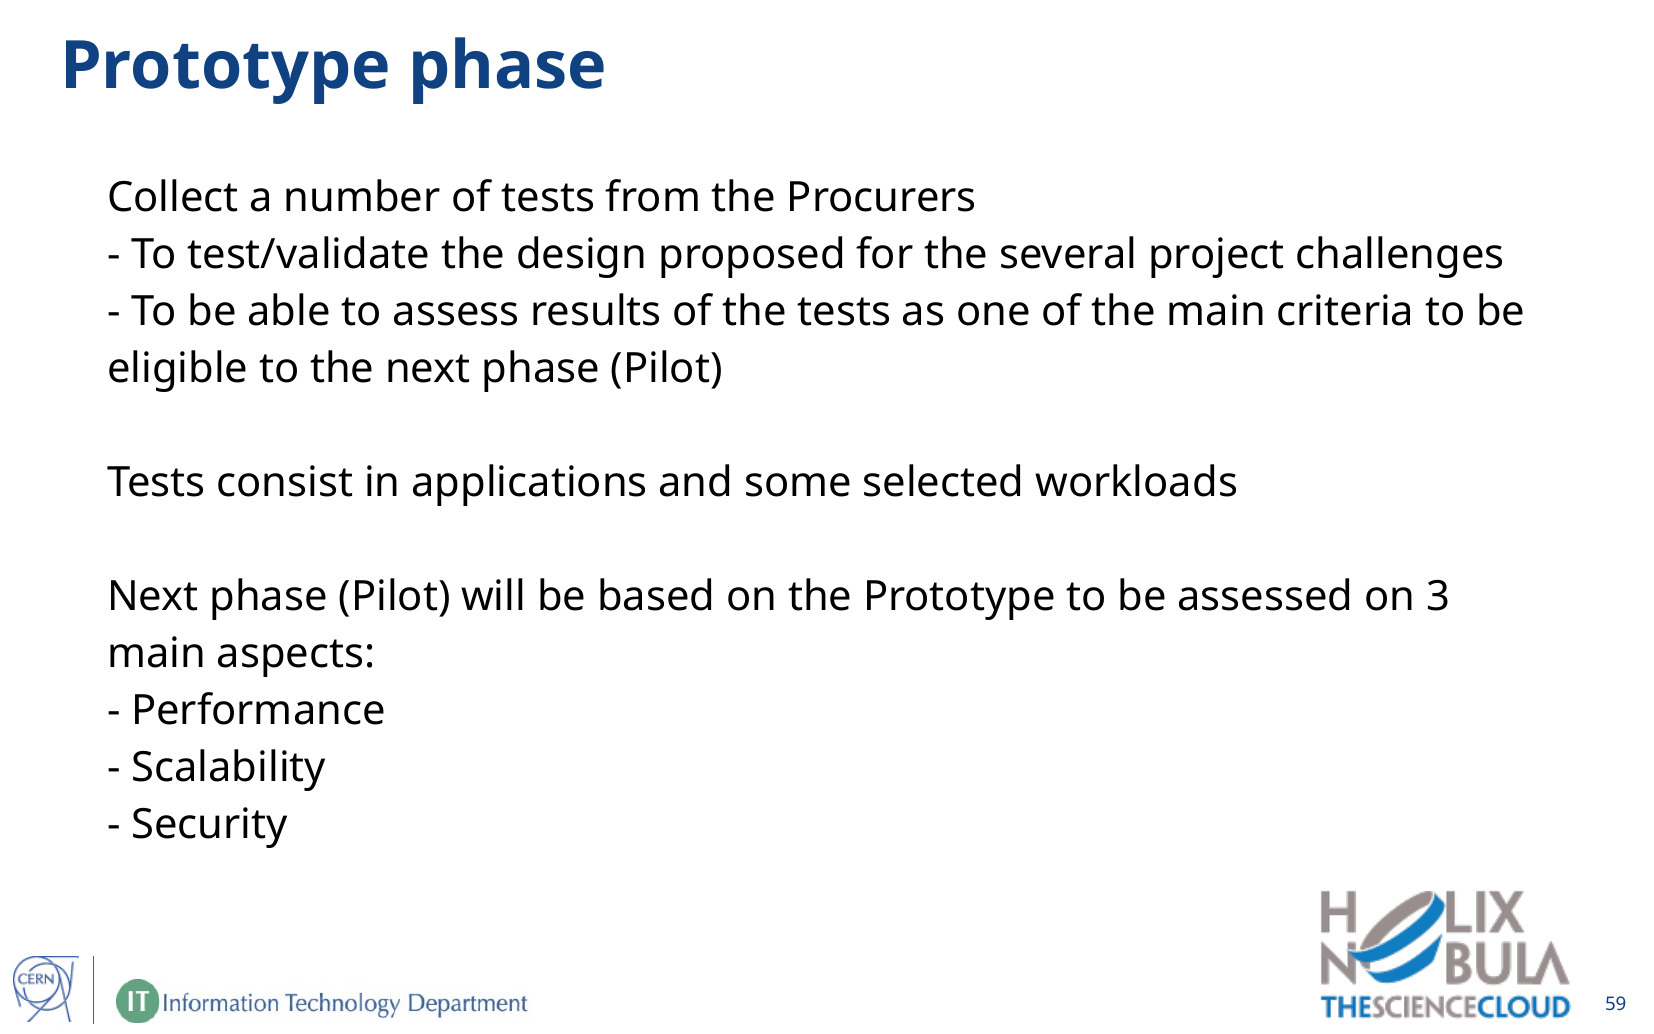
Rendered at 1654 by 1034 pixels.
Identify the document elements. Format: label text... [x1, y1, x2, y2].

picture [13, 956, 79, 1032]
text_box Collect a number of tests from the Procurers - To test/validate the design proposed for the several project challenges - To be able to assess results of the tests as one of the main criteria to be eligible to the next phase (Pilot) Tests consist in applications and some selected workloads Next phase (Pilot) will be based on the Prototype to be assessed on 3 main aspects: - Performance - Scalability - Security [92, 159, 1555, 856]
picture [1320, 890, 1571, 1019]
title Prototype phase [60, 0, 1528, 138]
picture [116, 979, 788, 1023]
